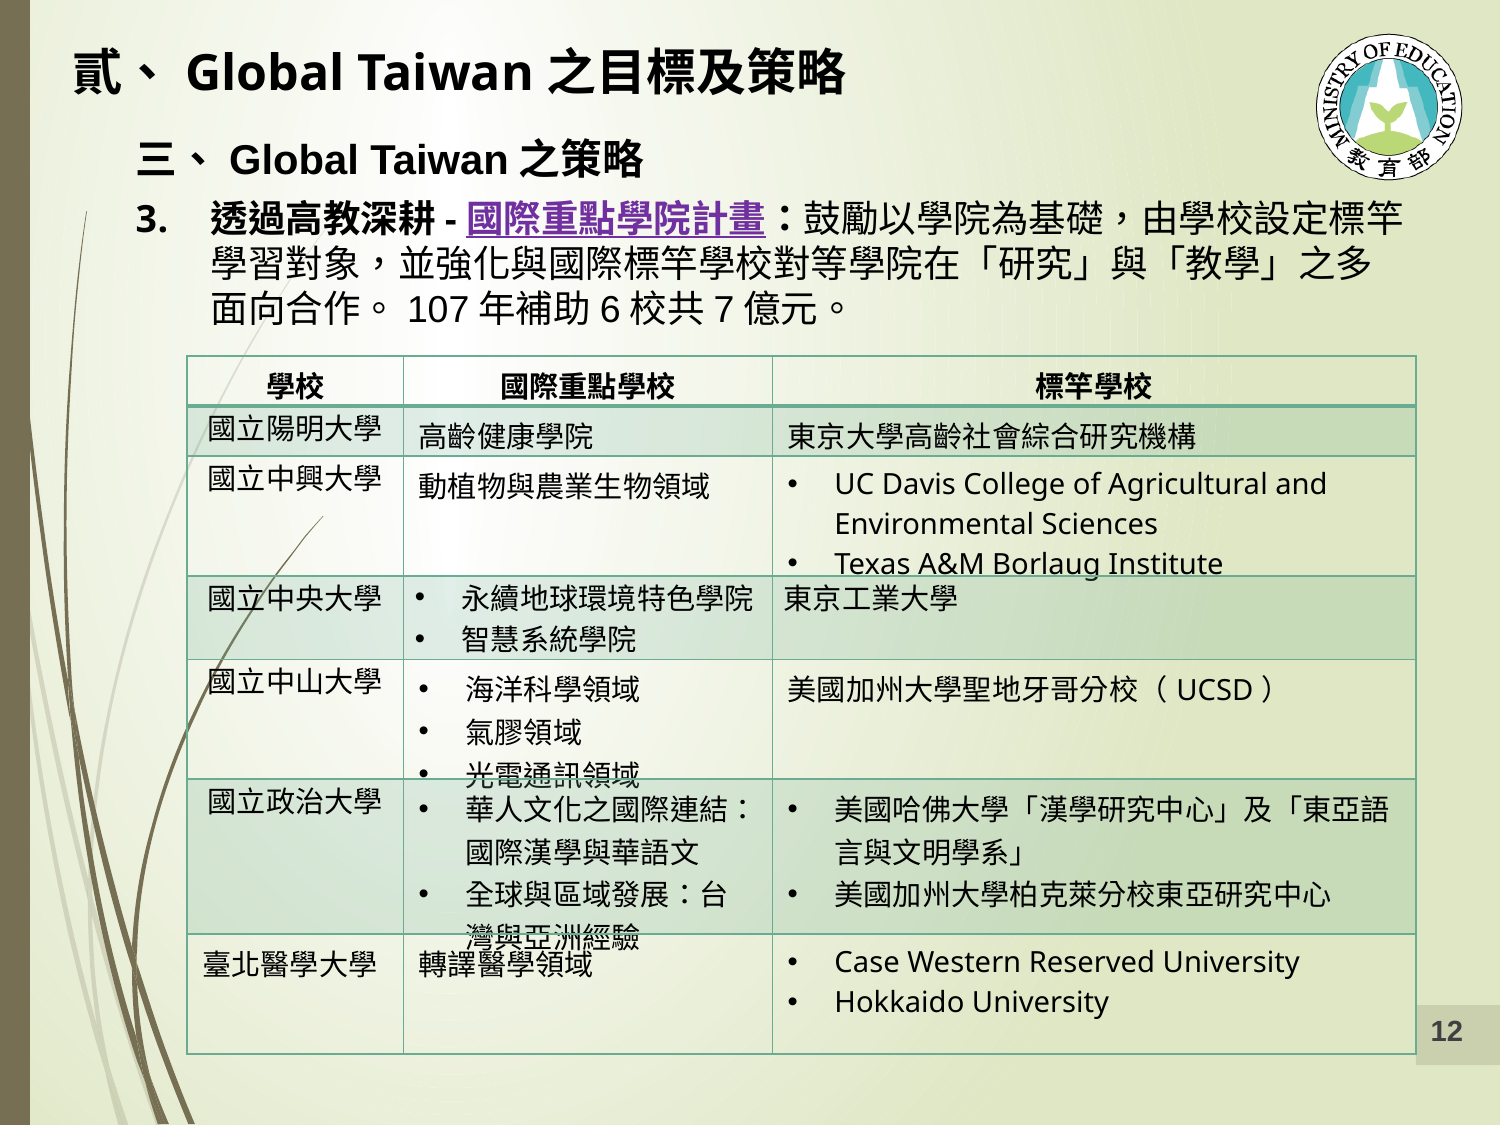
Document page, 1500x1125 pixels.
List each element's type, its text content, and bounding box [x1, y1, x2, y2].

text_box 貳、Global Taiwan之目標及策略 [58, 33, 1156, 109]
table_header 標竿學校 [773, 357, 1415, 404]
table_cell 海洋科學領域 氣膠領域 光電通訊領域 [404, 660, 772, 778]
slide_number <編號> [1415, 1005, 1500, 1066]
table_header 國際重點學校 [404, 357, 772, 404]
table_cell 東京大學高齡社會綜合研究機構 [773, 408, 1415, 455]
table_cell Case Western Reserved University Hokkaido University [773, 935, 1415, 1053]
table_cell 國立中興大學 [188, 457, 403, 575]
table_cell 美國哈佛大學「漢學研究中心」及「東亞語言與文明學系」 美國加州大學柏克萊分校東亞研究中心 [773, 780, 1415, 933]
table_header 學校 [188, 357, 403, 404]
table_cell 高齡健康學院 [404, 408, 772, 455]
table_cell 國立陽明大學 [188, 408, 403, 455]
table_cell UC Davis College of Agricultural and Environmental Sciences Texas A&M Borlaug Institute [773, 457, 1415, 575]
table_cell 動植物與農業生物領域 [404, 457, 772, 575]
table_cell 轉譯醫學領域 [404, 935, 772, 1053]
table_cell 永續地球環境特色學院 智慧系統學院 [404, 577, 772, 659]
table_cell 東京工業大學 [773, 577, 1415, 659]
table_cell 國立政治大學 [188, 780, 403, 933]
table_cell 華人文化之國際連結：國際漢學與華語文 全球與區域發展：台灣與亞洲經驗 [404, 780, 772, 933]
table_cell 美國加州大學聖地牙哥分校（UCSD） [773, 660, 1415, 778]
table_cell 國立中山大學 [188, 660, 403, 778]
picture [1305, 30, 1469, 184]
table_cell 國立中央大學 [188, 577, 403, 659]
table_cell 臺北醫學大學 [188, 935, 403, 1053]
text_box 三、Global Taiwan之策略 透過高教深耕-國際重點學院計畫：鼓勵以學院為基礎，由學校設定標竿學習對象，並強化與國際標竿學校對等學院在「研究」與「教學」之多面向合作。107年補助6校共7億元。 [120, 124, 1421, 552]
